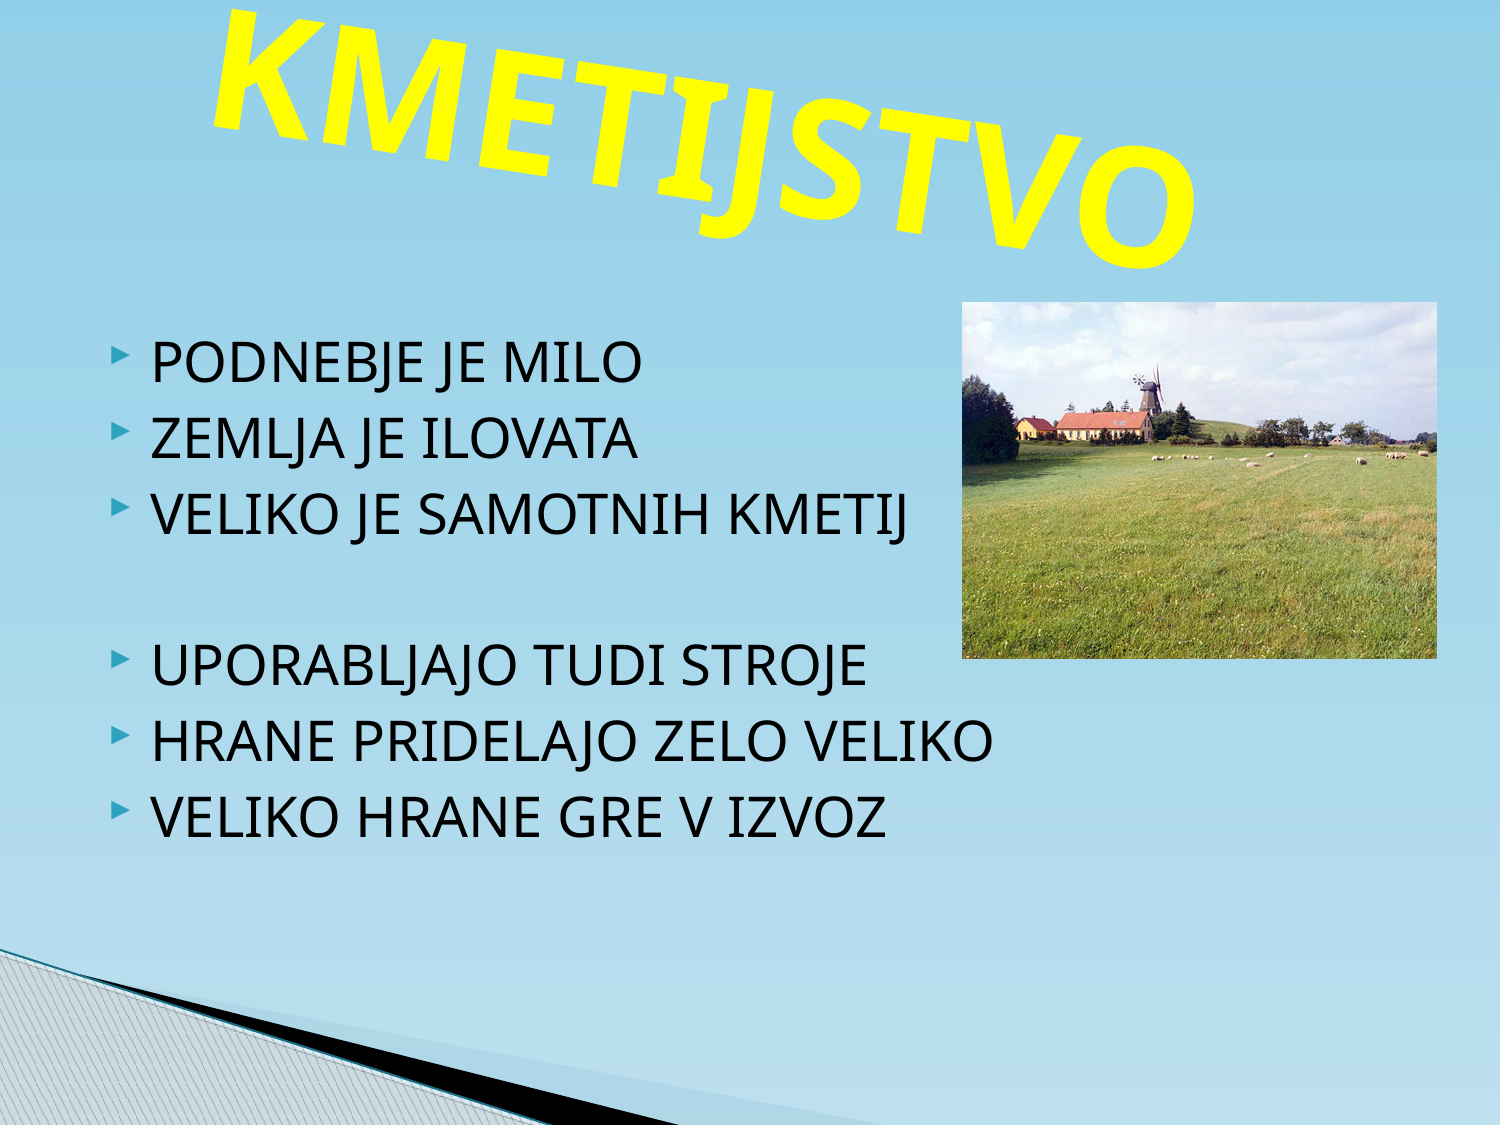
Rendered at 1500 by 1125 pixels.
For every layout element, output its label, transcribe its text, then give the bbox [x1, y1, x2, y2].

picture [962, 302, 1437, 659]
list PODNEBJE JE MILO ZEMLJA JE ILOVATA VELIKO JE SAMOTNIH KMETIJ UPORABLJAJO TUDI STROJE HRANE PRIDELAJO ZELO VELIKO VELIKO HRANE GRE V IZVOZ [75, 242, 1425, 986]
title KMETIJSTVO [21, 0, 1432, 302]
